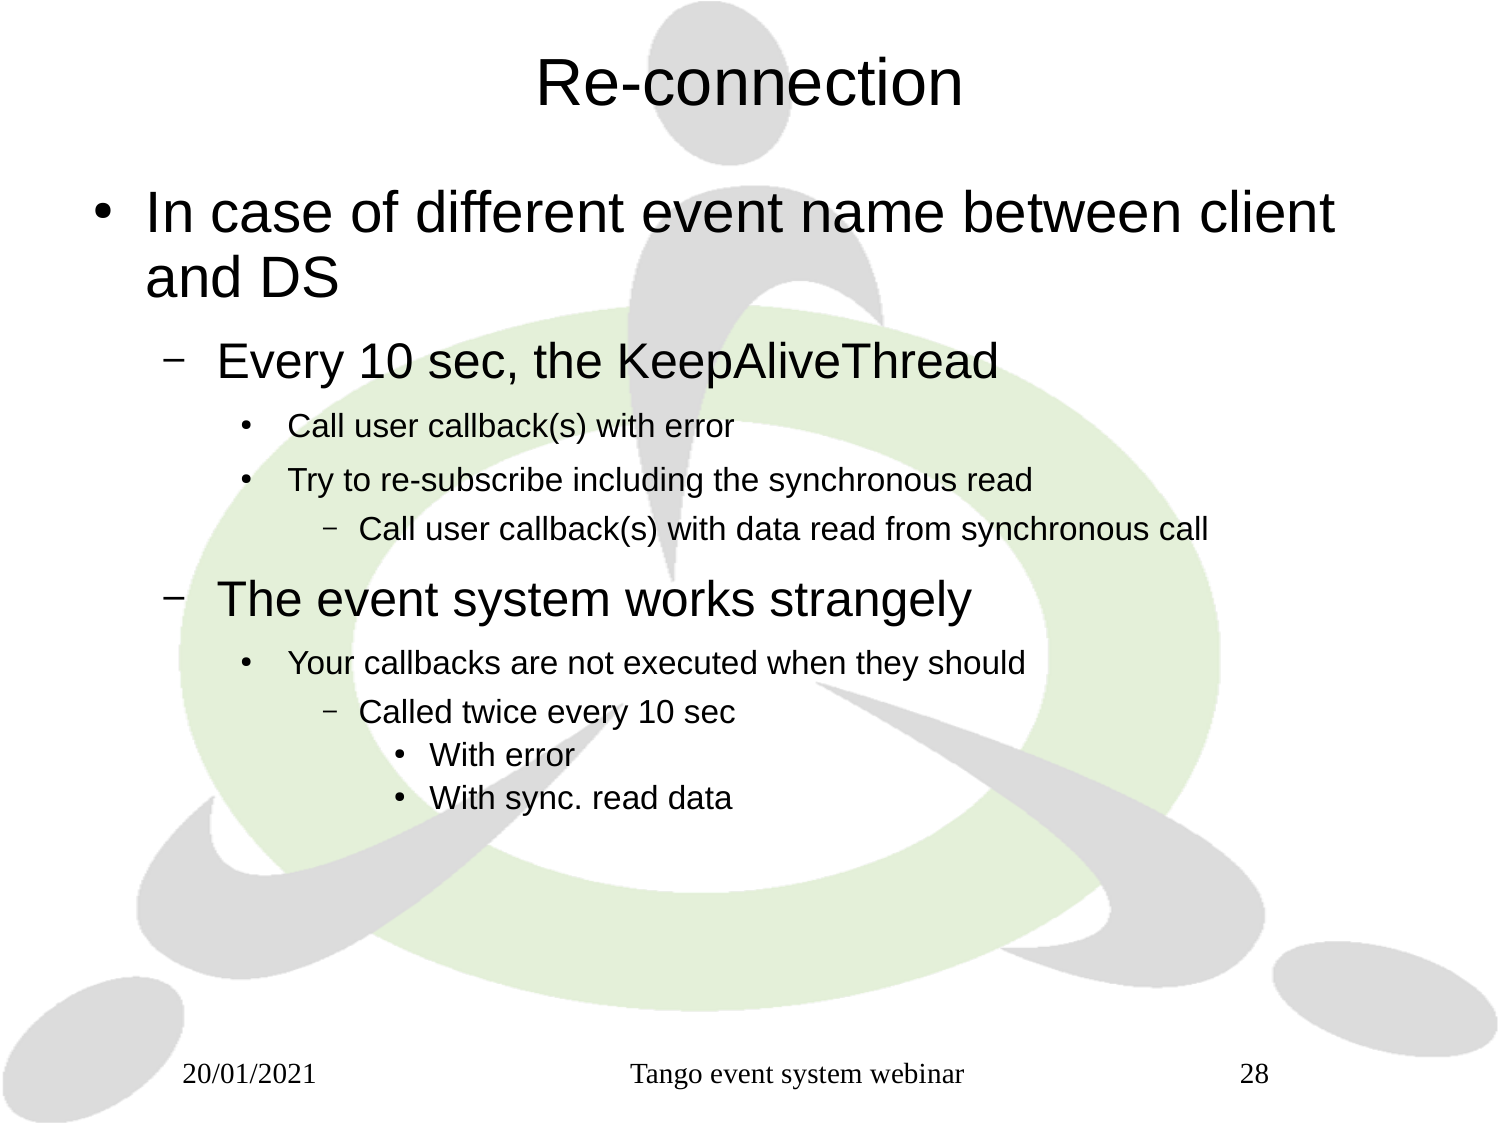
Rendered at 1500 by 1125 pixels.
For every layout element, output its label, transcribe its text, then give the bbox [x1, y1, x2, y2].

title Re-connection [75, 29, 1426, 136]
picture [0, 0, 1500, 1125]
list In case of different event name between client and DS Every 10 sec, the KeepAliveThread Call user callback(s) with error Try to re-subscribe including the synchronous read Call user callback(s) with data read from synchronous call The event system works strangely Your callbacks are not executed when they should Called twice every 10 sec With error With sync. read data [75, 179, 1425, 991]
